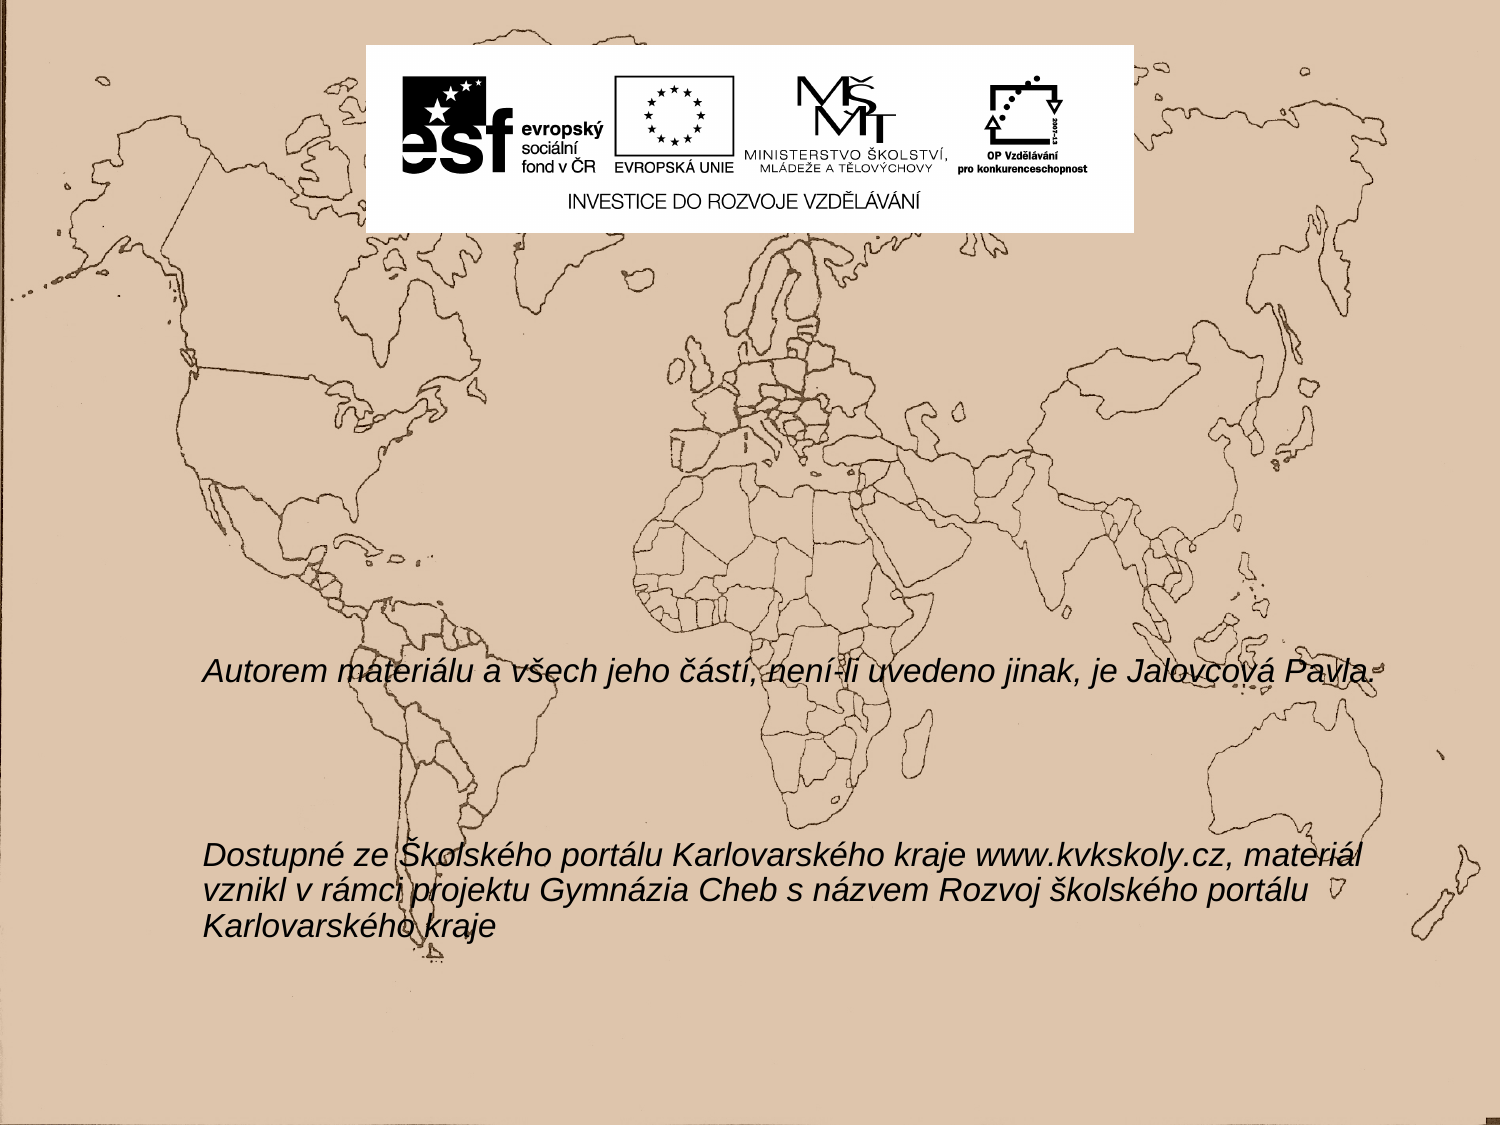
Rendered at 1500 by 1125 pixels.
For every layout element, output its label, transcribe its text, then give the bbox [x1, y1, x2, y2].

list Autorem materiálu a všech jeho částí, není-li uvedeno jinak, je Jalovcová Pavla. Dostupné ze Školského portálu Karlovarského kraje www.kvkskoly.cz, materiál vznikl v rámci projektu Gymnázia Cheb s názvem Rozvoj školského portálu Karlovarského kraje [75, 262, 1426, 1005]
picture [366, 45, 1134, 233]
